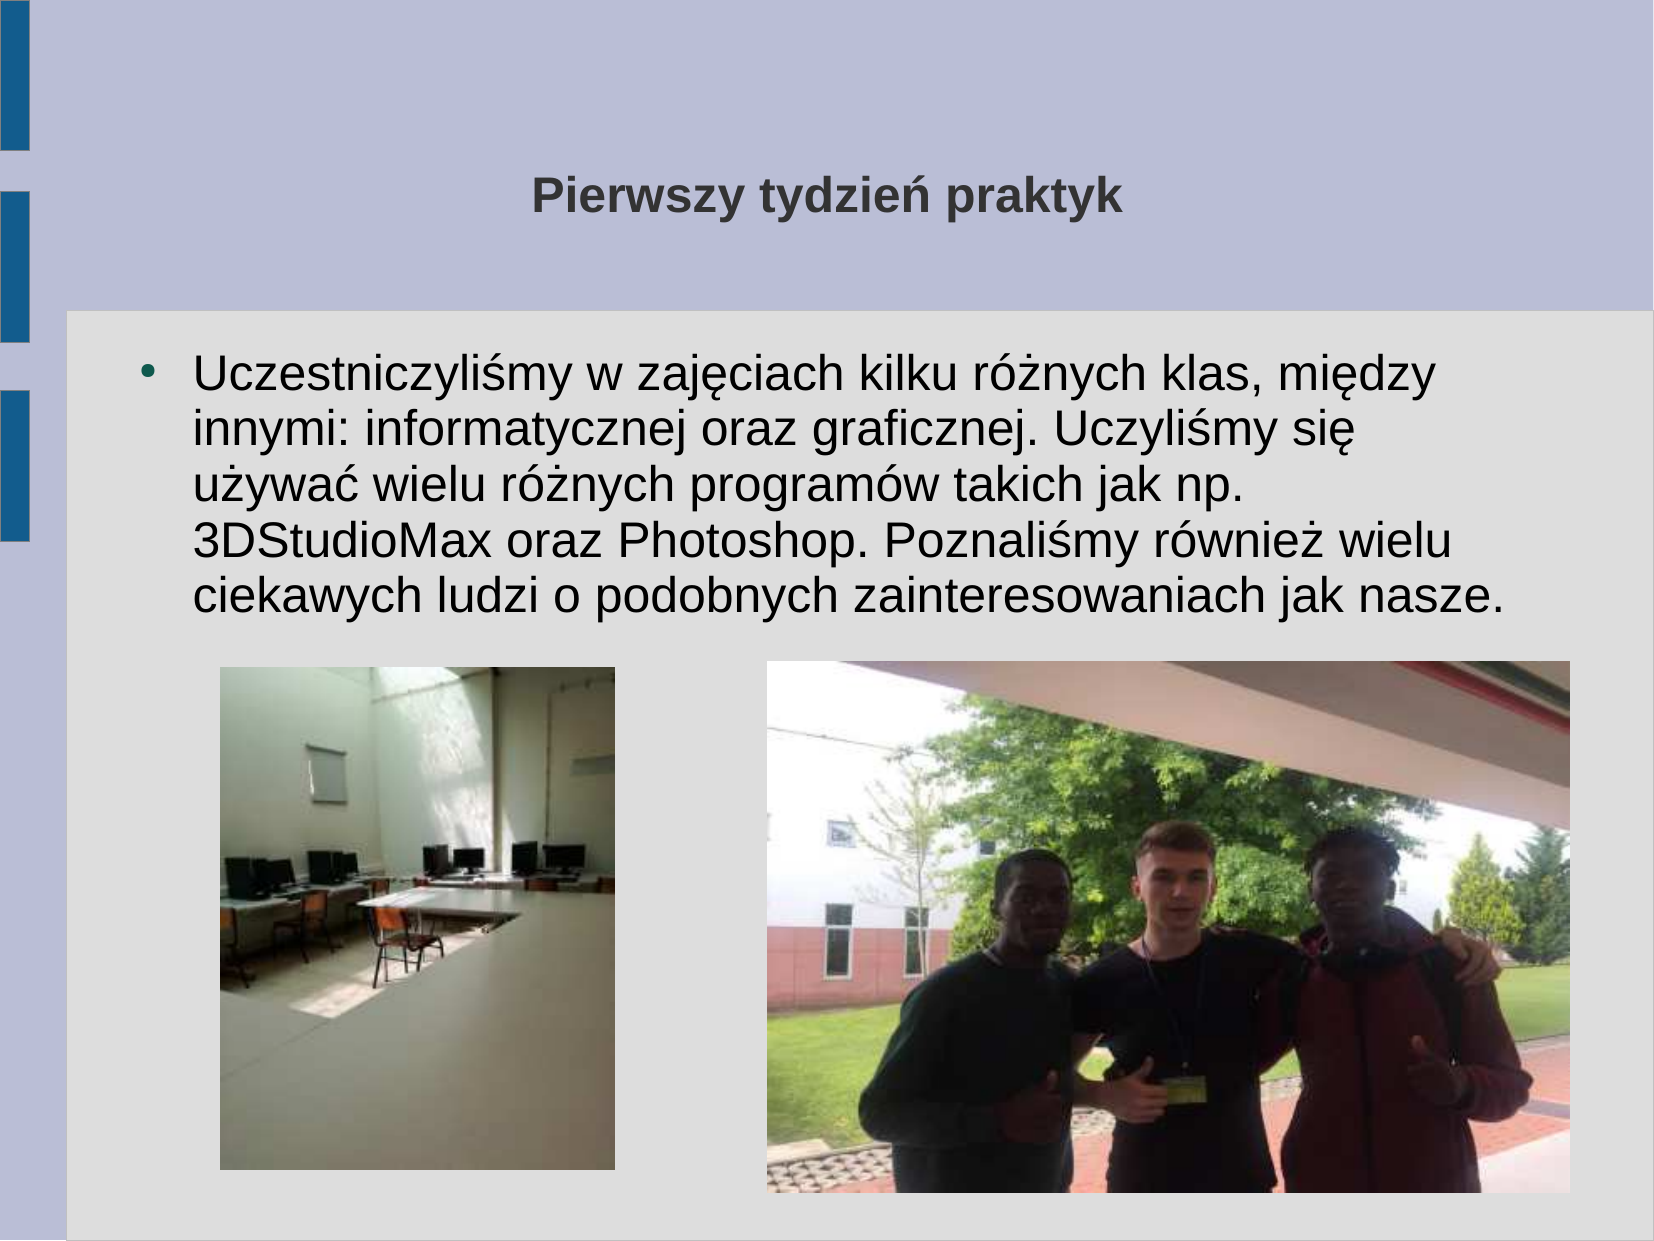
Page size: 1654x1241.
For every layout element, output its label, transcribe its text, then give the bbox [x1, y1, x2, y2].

title Pierwszy tydzień praktyk [121, 91, 1534, 299]
picture [767, 661, 1570, 1193]
list Uczestniczyliśmy w zajęciach kilku różnych klas, między innymi: informatycznej oraz graficznej. Uczyliśmy się używać wielu różnych programów takich jak np. 3DStudioMax oraz Photoshop. Poznaliśmy również wielu ciekawych ludzi o podobnych zainteresowaniach jak nasze. [121, 344, 1534, 1127]
picture [220, 667, 615, 1170]
